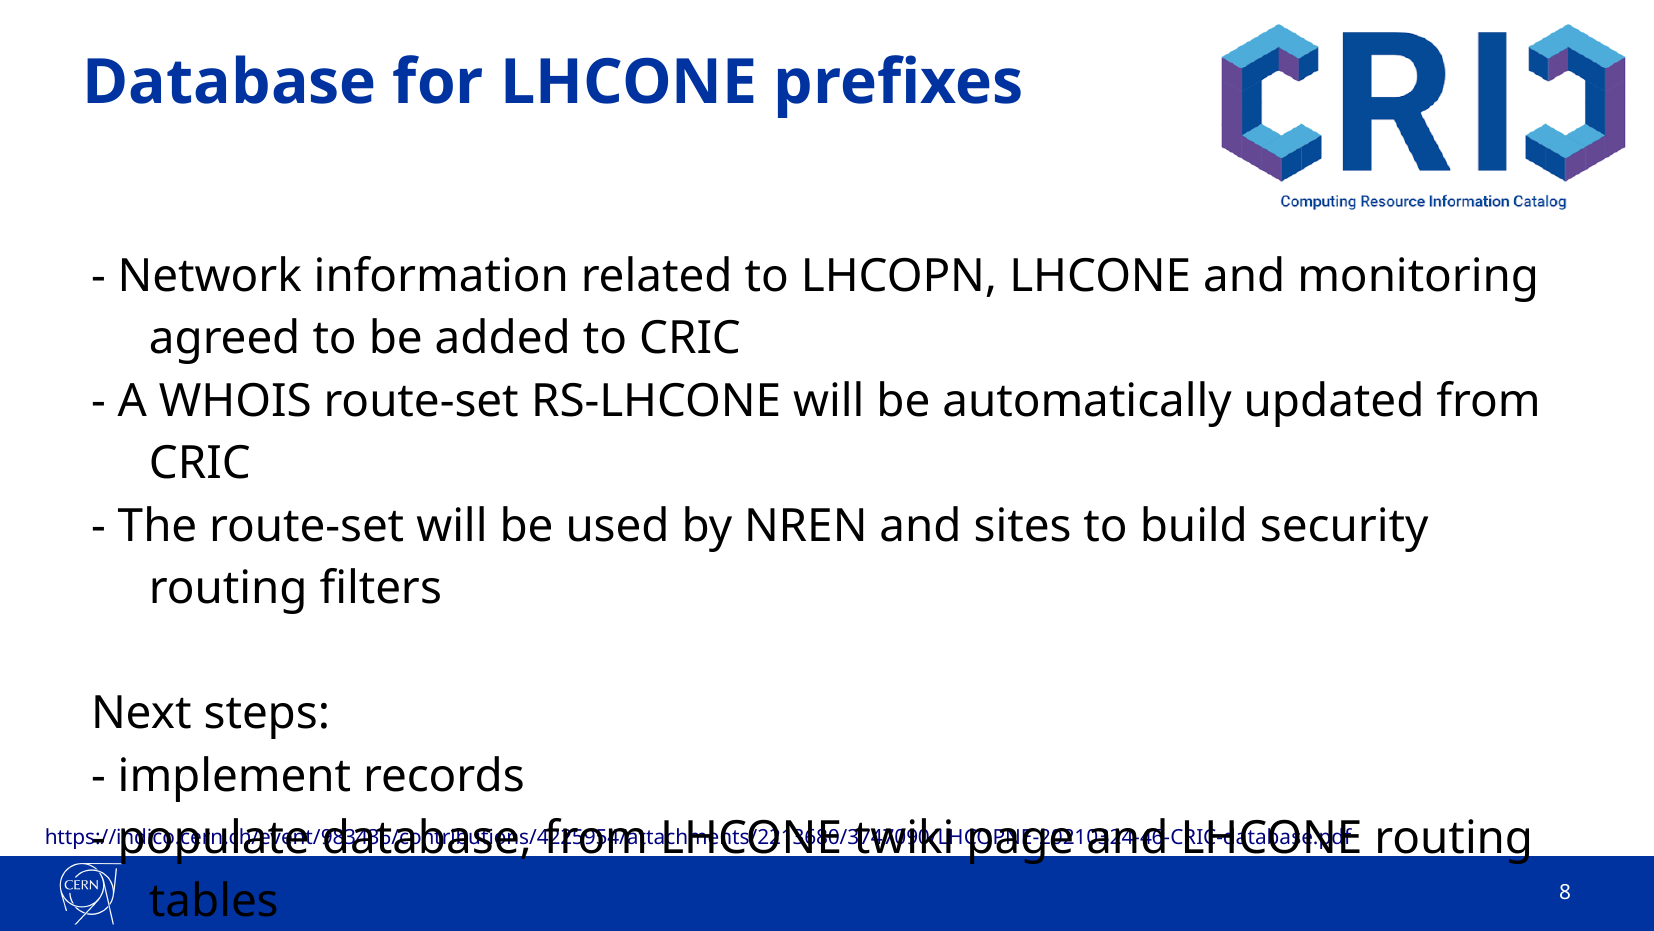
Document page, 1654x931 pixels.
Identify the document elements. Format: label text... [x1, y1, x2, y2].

text_box - Network information related to LHCOPN, LHCONE and monitoring agreed to be added to CRIC - A WHOIS route-set RS-LHCONE will be automatically updated from CRIC - The route-set will be used by NREN and sites to build security routing filters Next steps: - implement records - populate database, from LHCONE twiki page and LHCONE routing tables - agree with WLCG operations on how to keep records up to date [76, 172, 1601, 925]
picture [1217, 20, 1630, 213]
picture [56, 887, 127, 928]
text_box https://indico.cern.ch/event/983436/contributions/4225954/attachments/2213680/3747090/LHCOPNE-20210324-46-CRIC-database.pdf [30, 815, 76, 887]
title Database for LHCONE prefixes [82, 37, 1571, 142]
